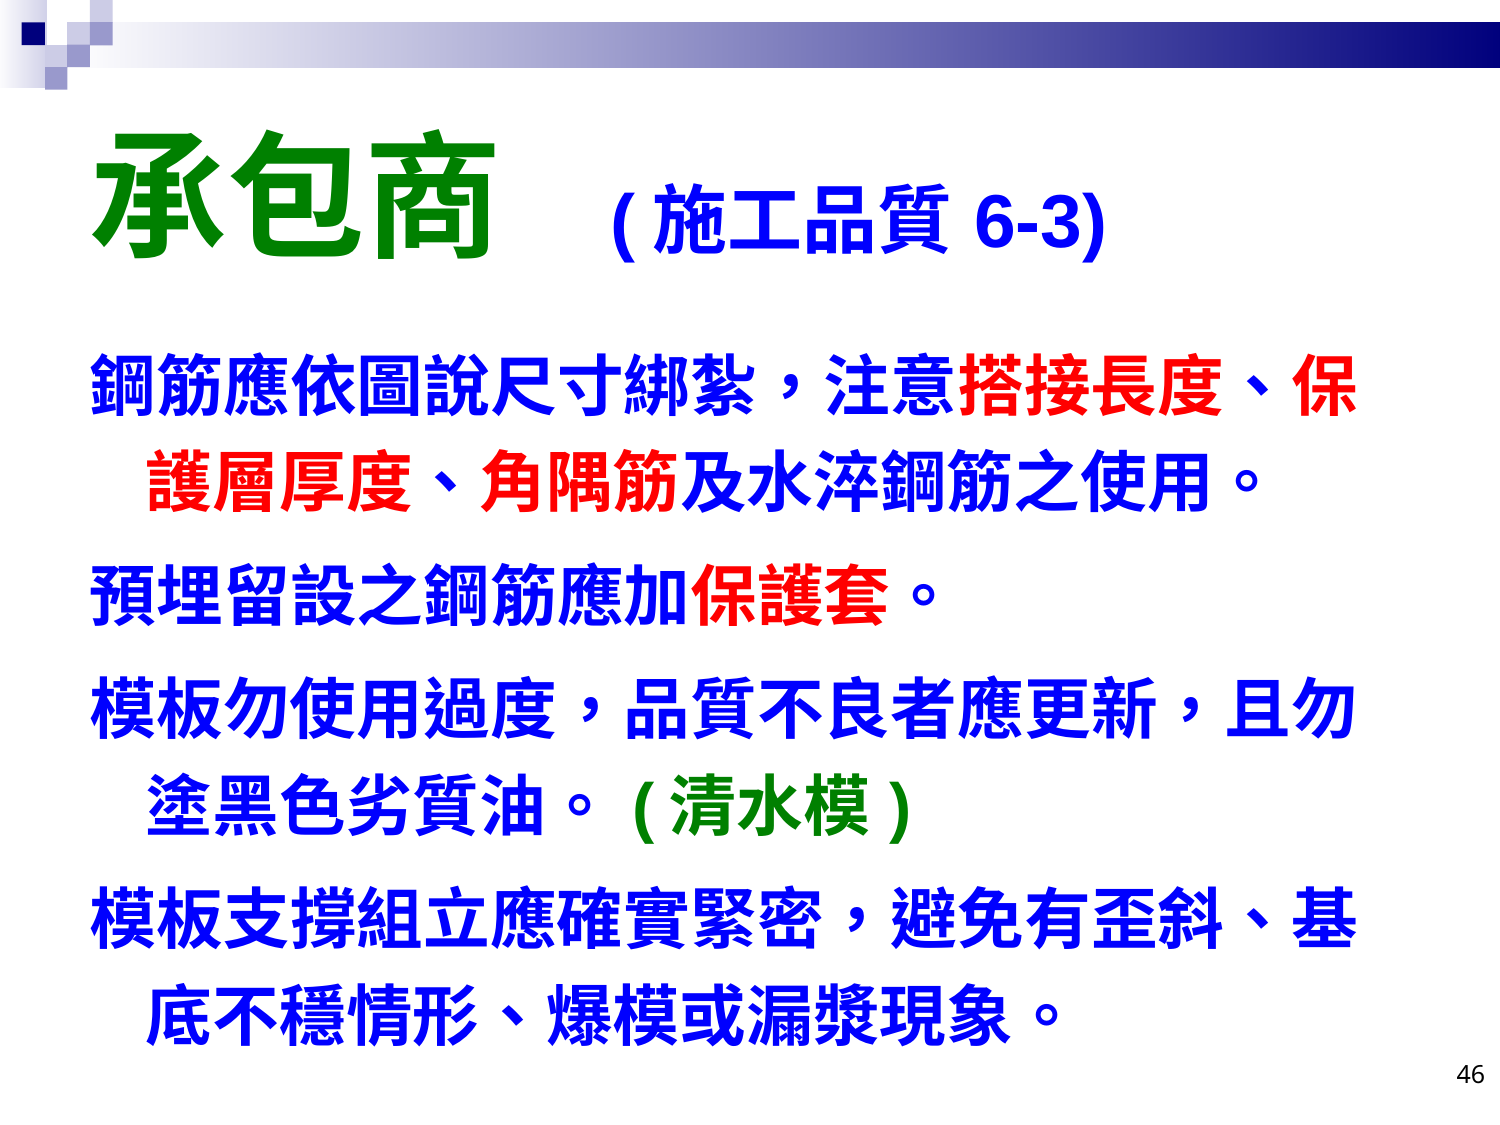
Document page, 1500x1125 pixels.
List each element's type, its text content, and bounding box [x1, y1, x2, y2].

title 承包商 (施工品質6-3) [74, 75, 1426, 300]
text_box <number> [1149, 1025, 1500, 1101]
list 鋼筋應依圖說尺寸綁紮，注意搭接長度、保護層厚度、角隅筋及水淬鋼筋之使用。 預埋留設之鋼筋應加保護套。 模板勿使用過度，品質不良者應更新，且勿塗黑色劣質油。(清水模) 模板支撐組立應確實緊密，避免有歪斜、基底不穩情形、爆模或漏漿現象。 [74, 324, 1426, 964]
